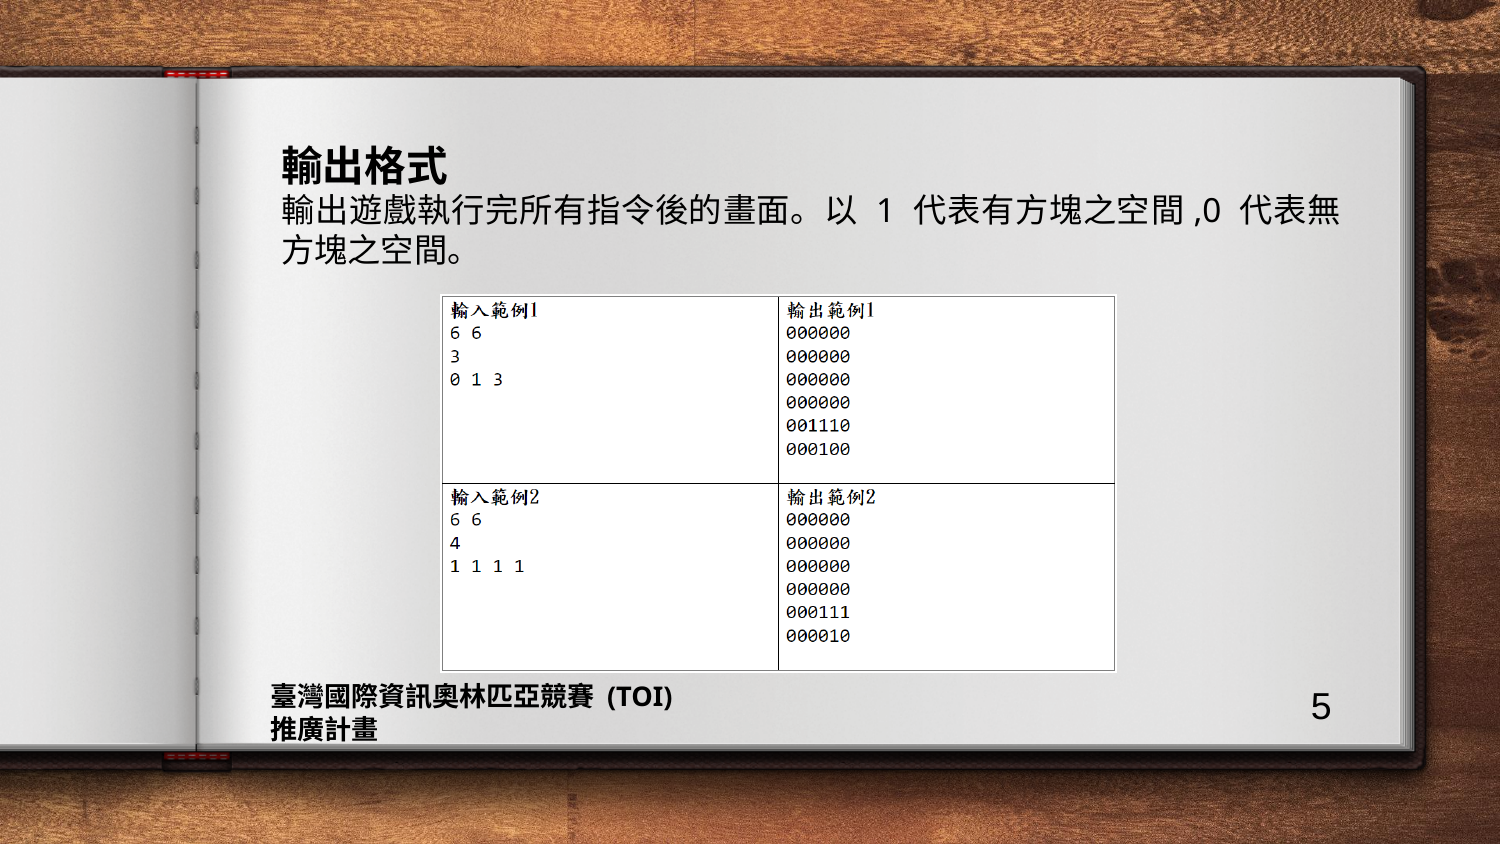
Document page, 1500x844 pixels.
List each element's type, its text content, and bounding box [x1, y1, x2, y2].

text_box 輸出格式 輸出遊戲執行完所有指令後的畫面。以 1 代表有方塊之空間,0 代表無方塊之空間。 [266, 132, 1356, 634]
text_box <number> [1295, 672, 1386, 737]
picture [0, 0, 1500, 844]
